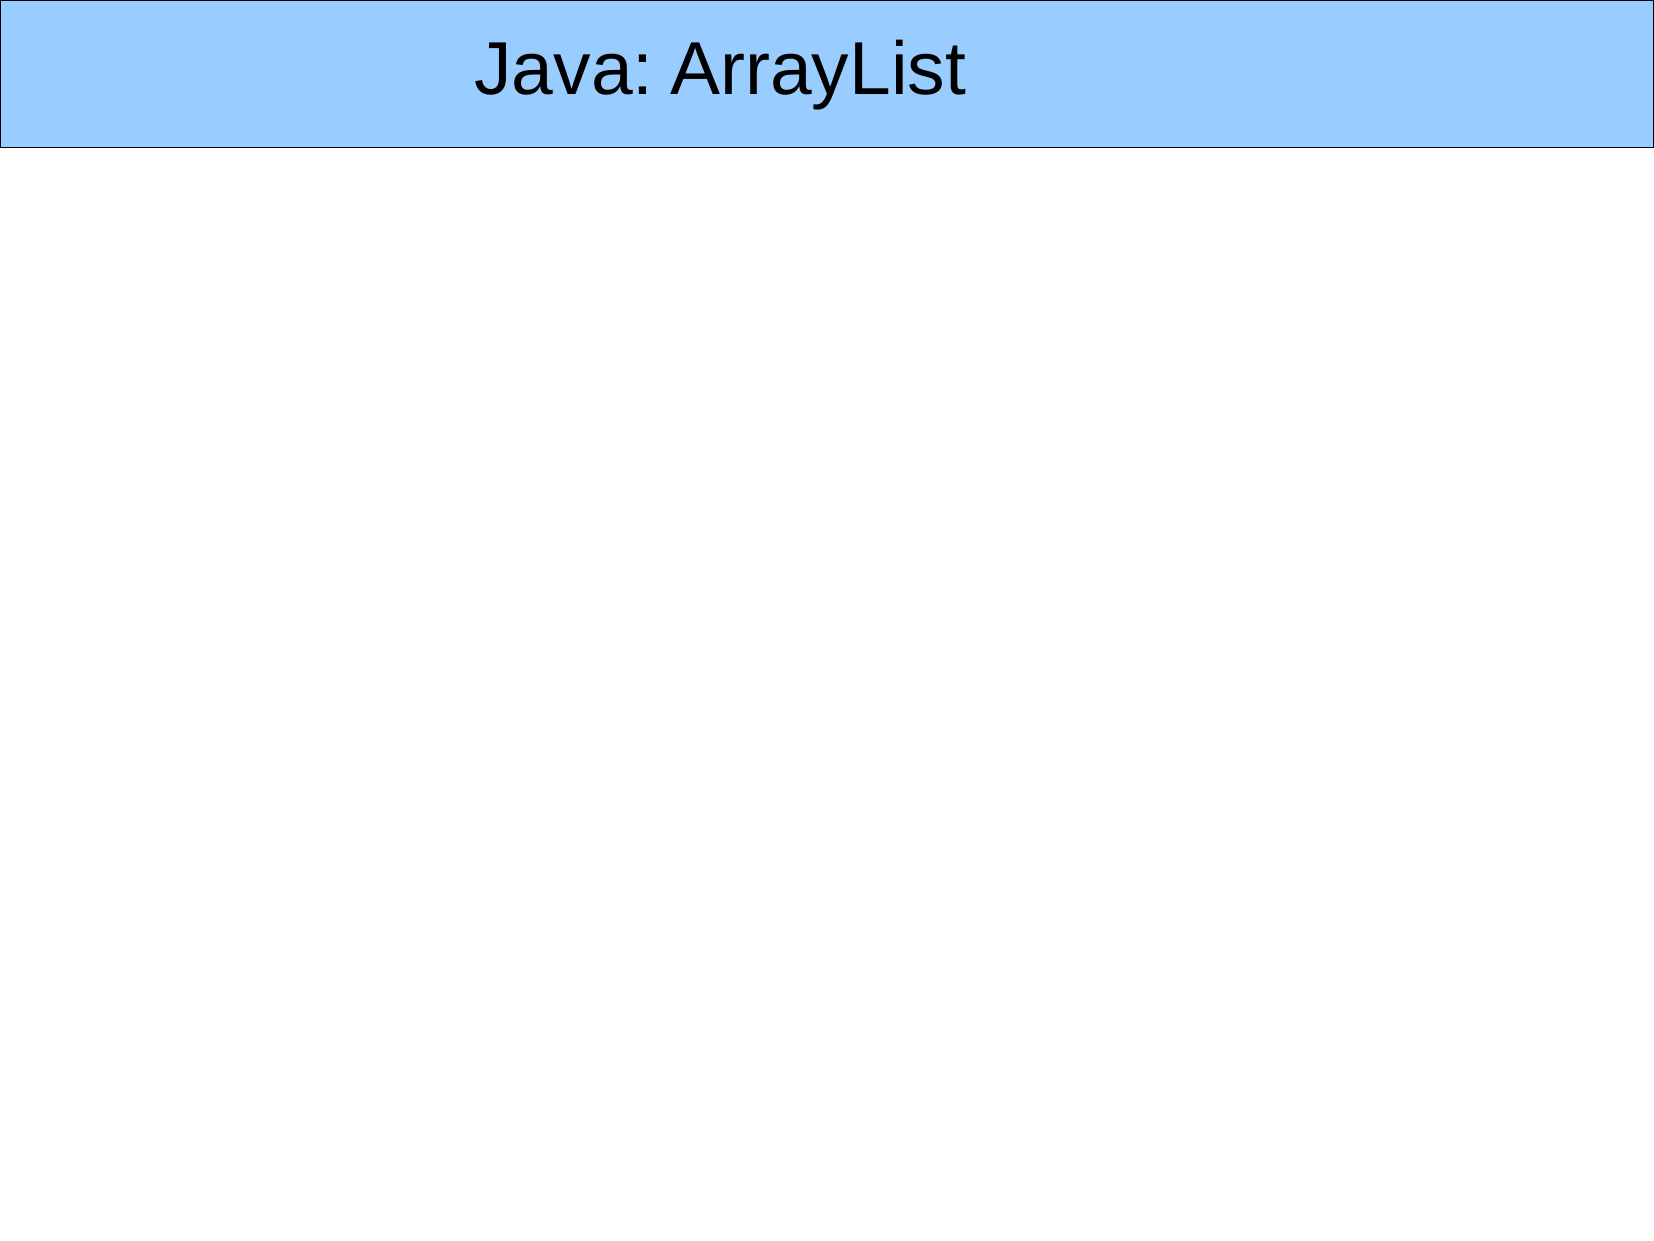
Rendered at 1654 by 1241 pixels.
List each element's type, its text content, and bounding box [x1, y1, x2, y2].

text_box [0, 0, 1654, 148]
text_box Java: ArrayList [459, 19, 982, 119]
